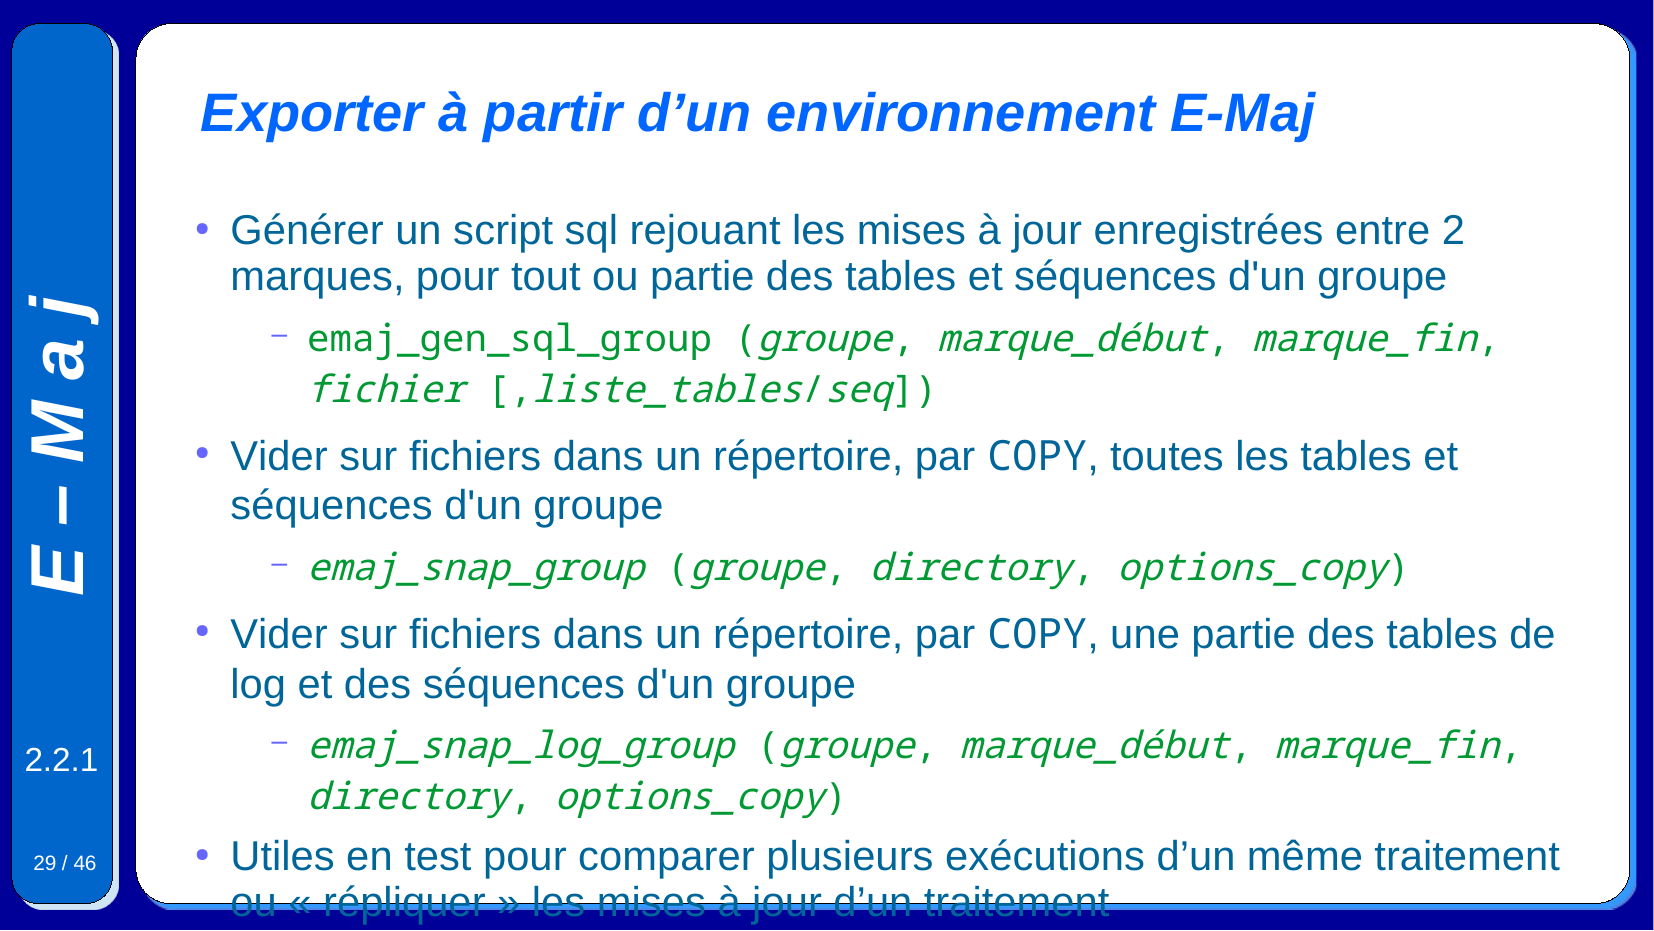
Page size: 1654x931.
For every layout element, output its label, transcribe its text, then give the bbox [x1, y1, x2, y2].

list Générer un script sql rejouant les mises à jour enregistrées entre 2 marques, pour tout ou partie des tables et séquences d'un groupe emaj_gen_sql_group (groupe, marque_début, marque_fin, fichier [,liste_tables/seq]) Vider sur fichiers dans un répertoire, par COPY, toutes les tables et séquences d'un groupe emaj_snap_group (groupe, directory, options_copy) Vider sur fichiers dans un répertoire, par COPY, une partie des tables de log et des séquences d'un groupe emaj_snap_log_group (groupe, marque_début, marque_fin, directory, options_copy) Utiles en test pour comparer plusieurs exécutions d’un même traitement ou « répliquer » les mises à jour d’un traitement [177, 206, 1587, 881]
title Exporter à partir d’un environnement E-Maj [200, 34, 1575, 191]
